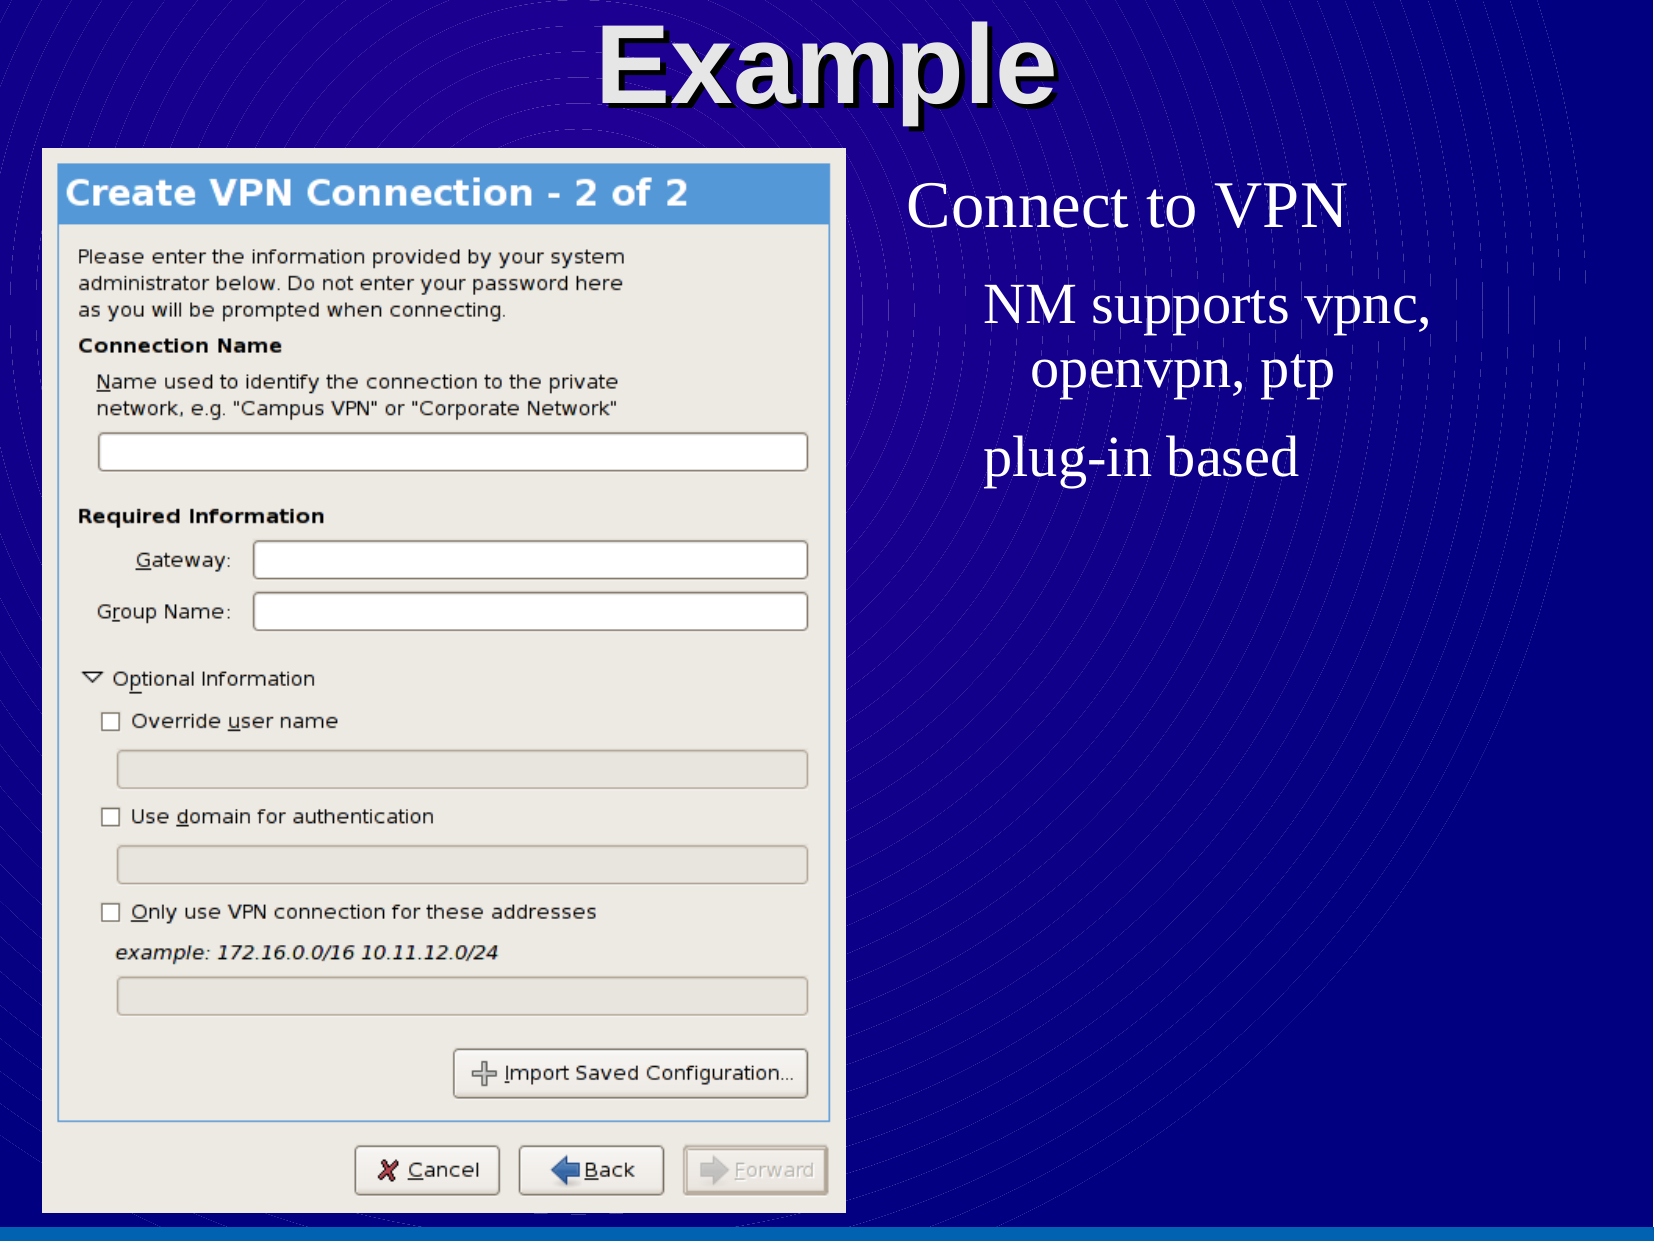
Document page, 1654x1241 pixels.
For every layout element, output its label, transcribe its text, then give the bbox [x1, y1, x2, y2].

picture [42, 148, 846, 1213]
list Connect to VPN NM supports vpnc, openvpn, ptp plug-in based [889, 167, 1538, 636]
title Example [121, 0, 1533, 169]
